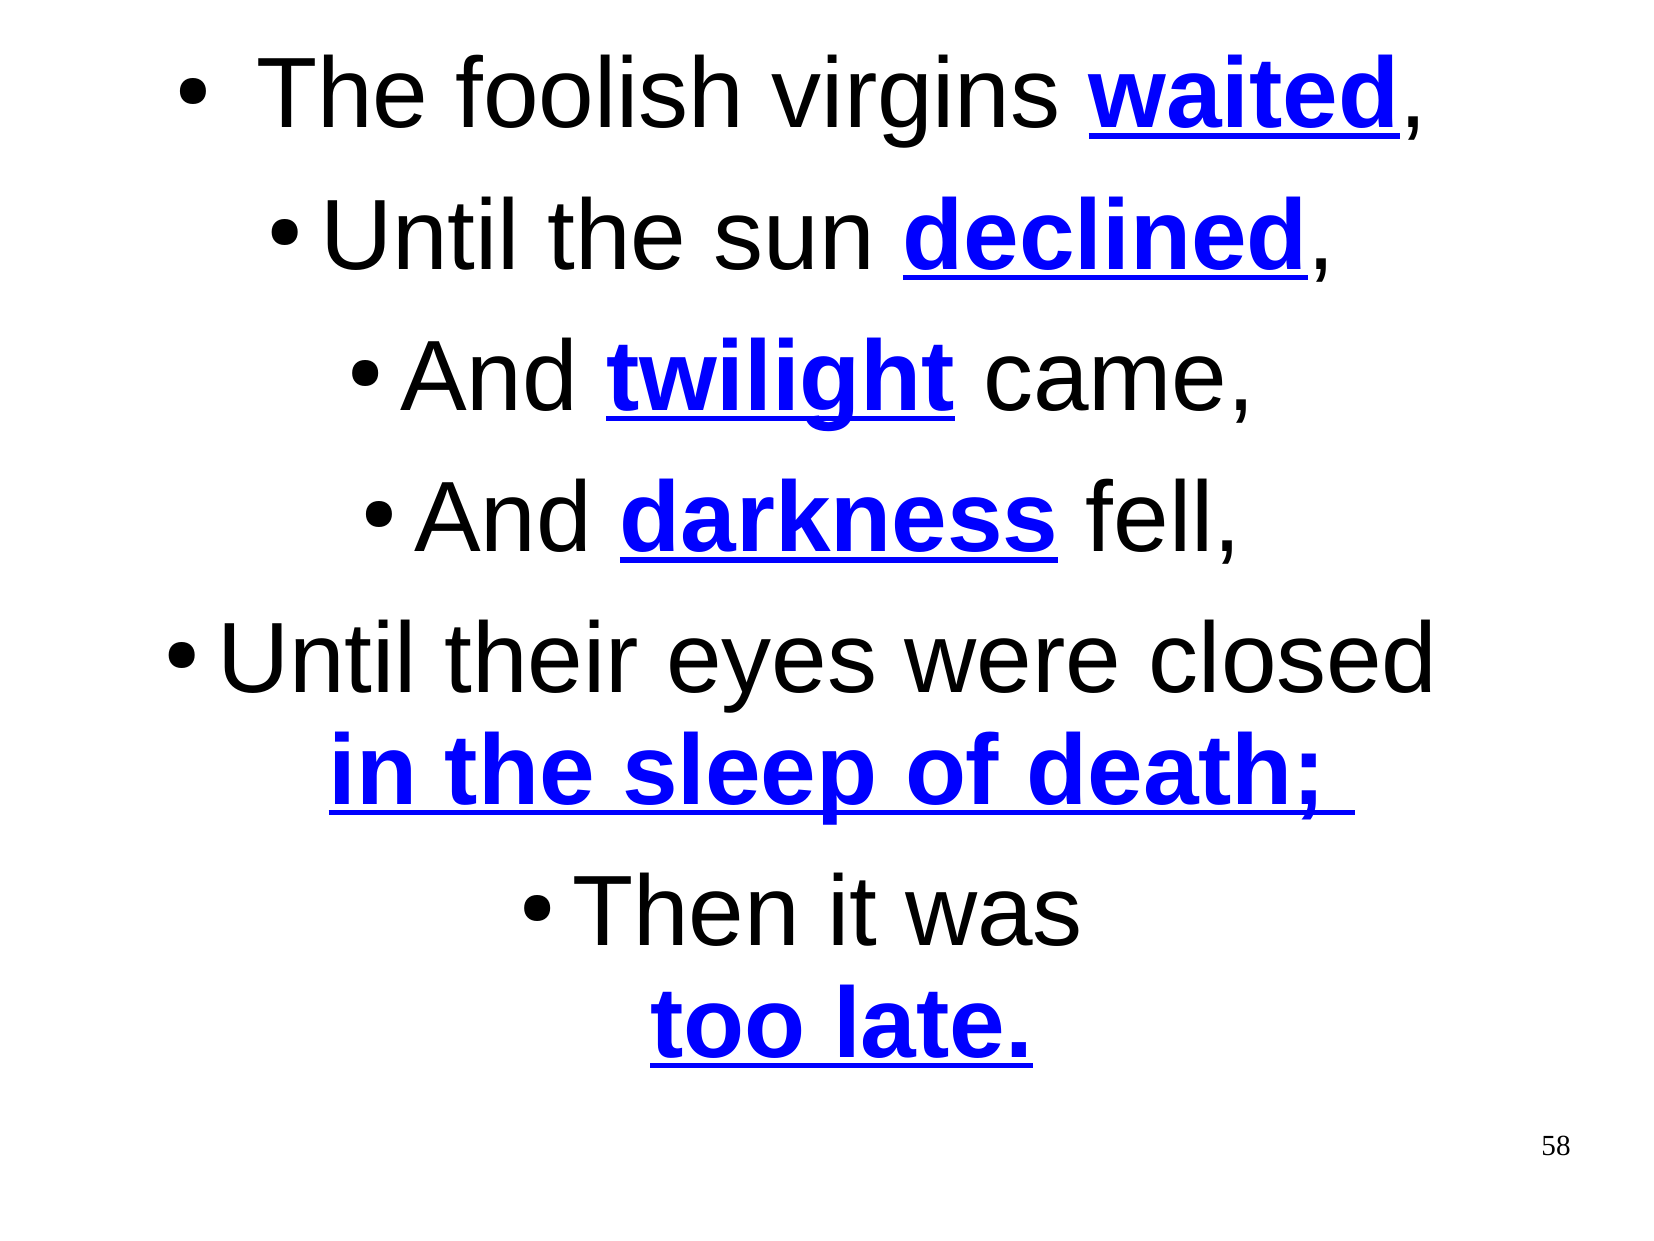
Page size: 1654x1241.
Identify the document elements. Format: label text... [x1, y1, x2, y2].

list The foolish virgins waited, Until the sun declined, And twilight came, And darkness fell, Until their eyes were closed in the sleep of death; Then it was too late. [0, 37, 1613, 1201]
